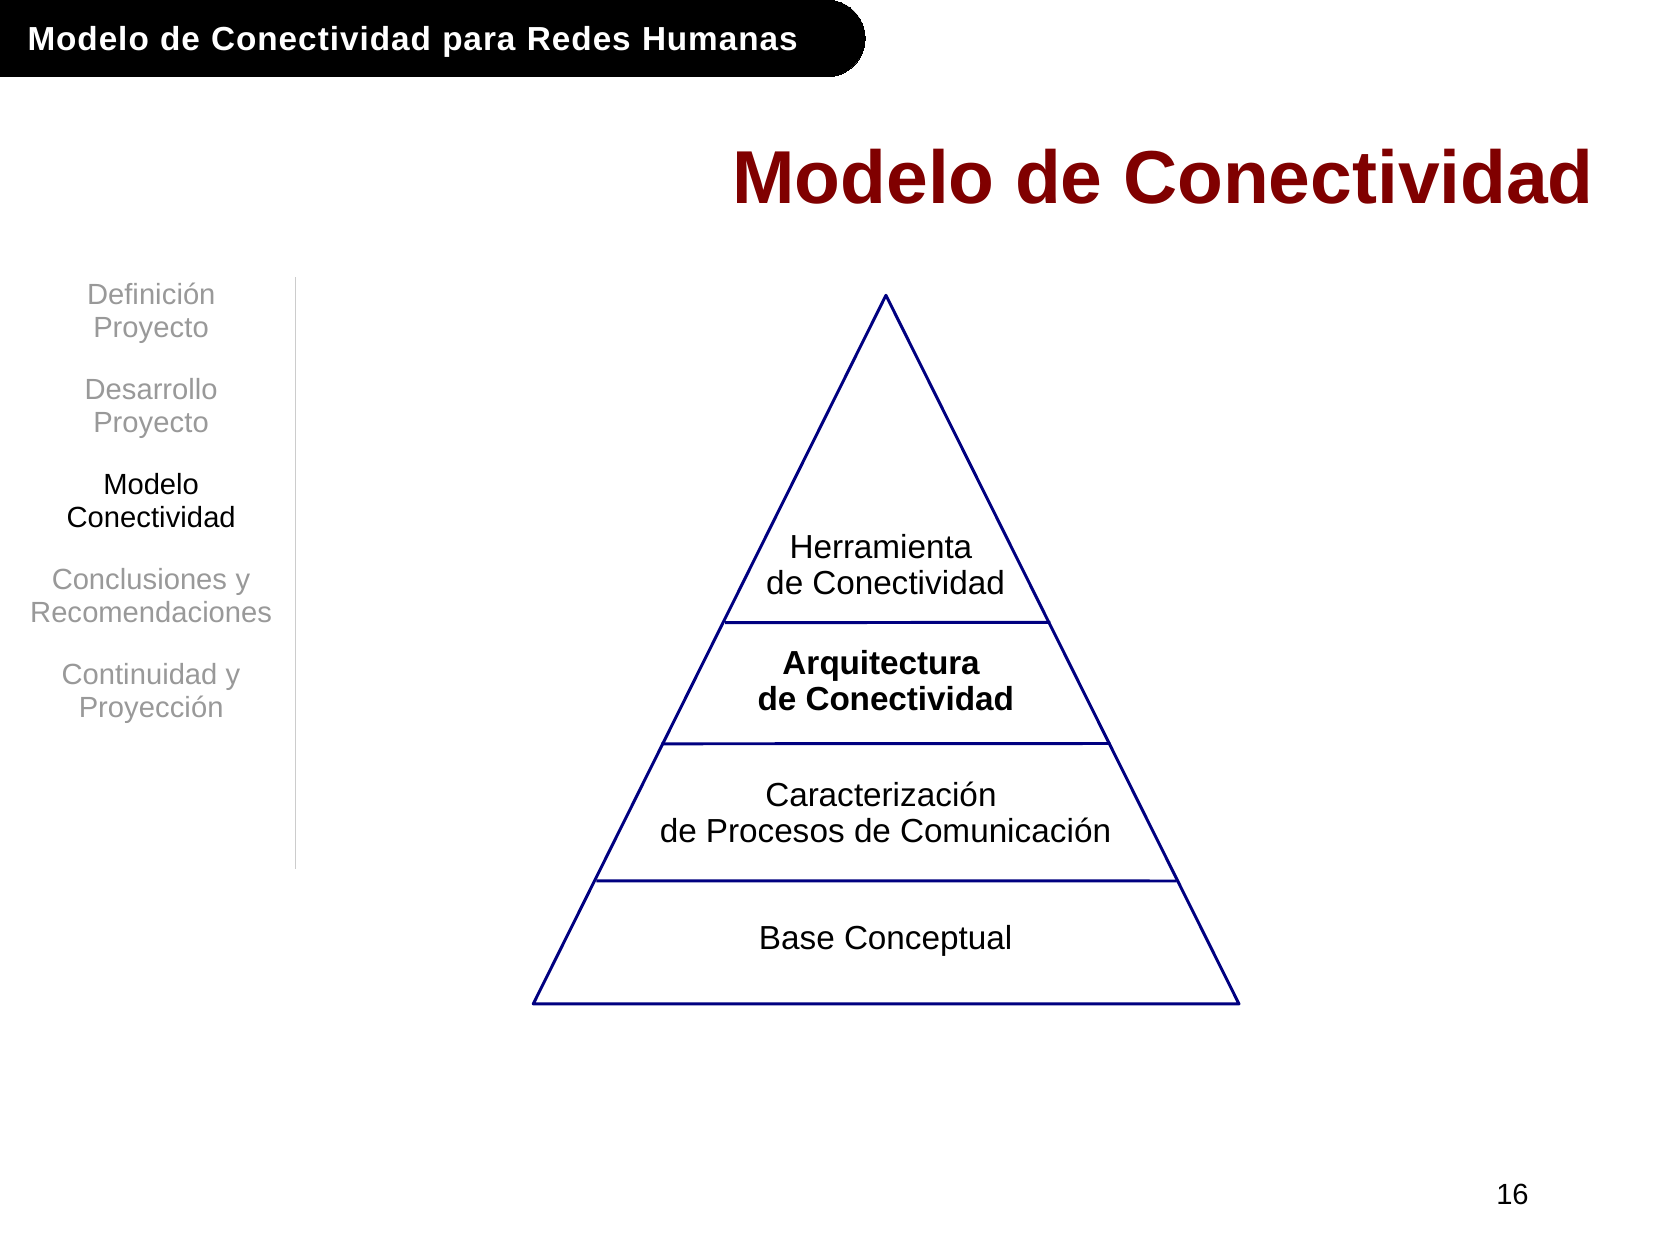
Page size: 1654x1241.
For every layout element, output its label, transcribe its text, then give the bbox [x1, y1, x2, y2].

text_box Base Conceptual [758, 920, 1013, 963]
list Definición Proyecto Desarrollo Proyecto Modelo Conectividad Conclusiones y Recomendaciones Continuidad y Proyección [17, 277, 285, 862]
text_box Caracterización de Procesos de Comunicación [643, 778, 1128, 863]
text_box Arquitectura de Conectividad [757, 646, 1015, 731]
text_box Herramienta de Conectividad [766, 530, 1006, 612]
title Modelo de Conectividad [118, 118, 1595, 237]
